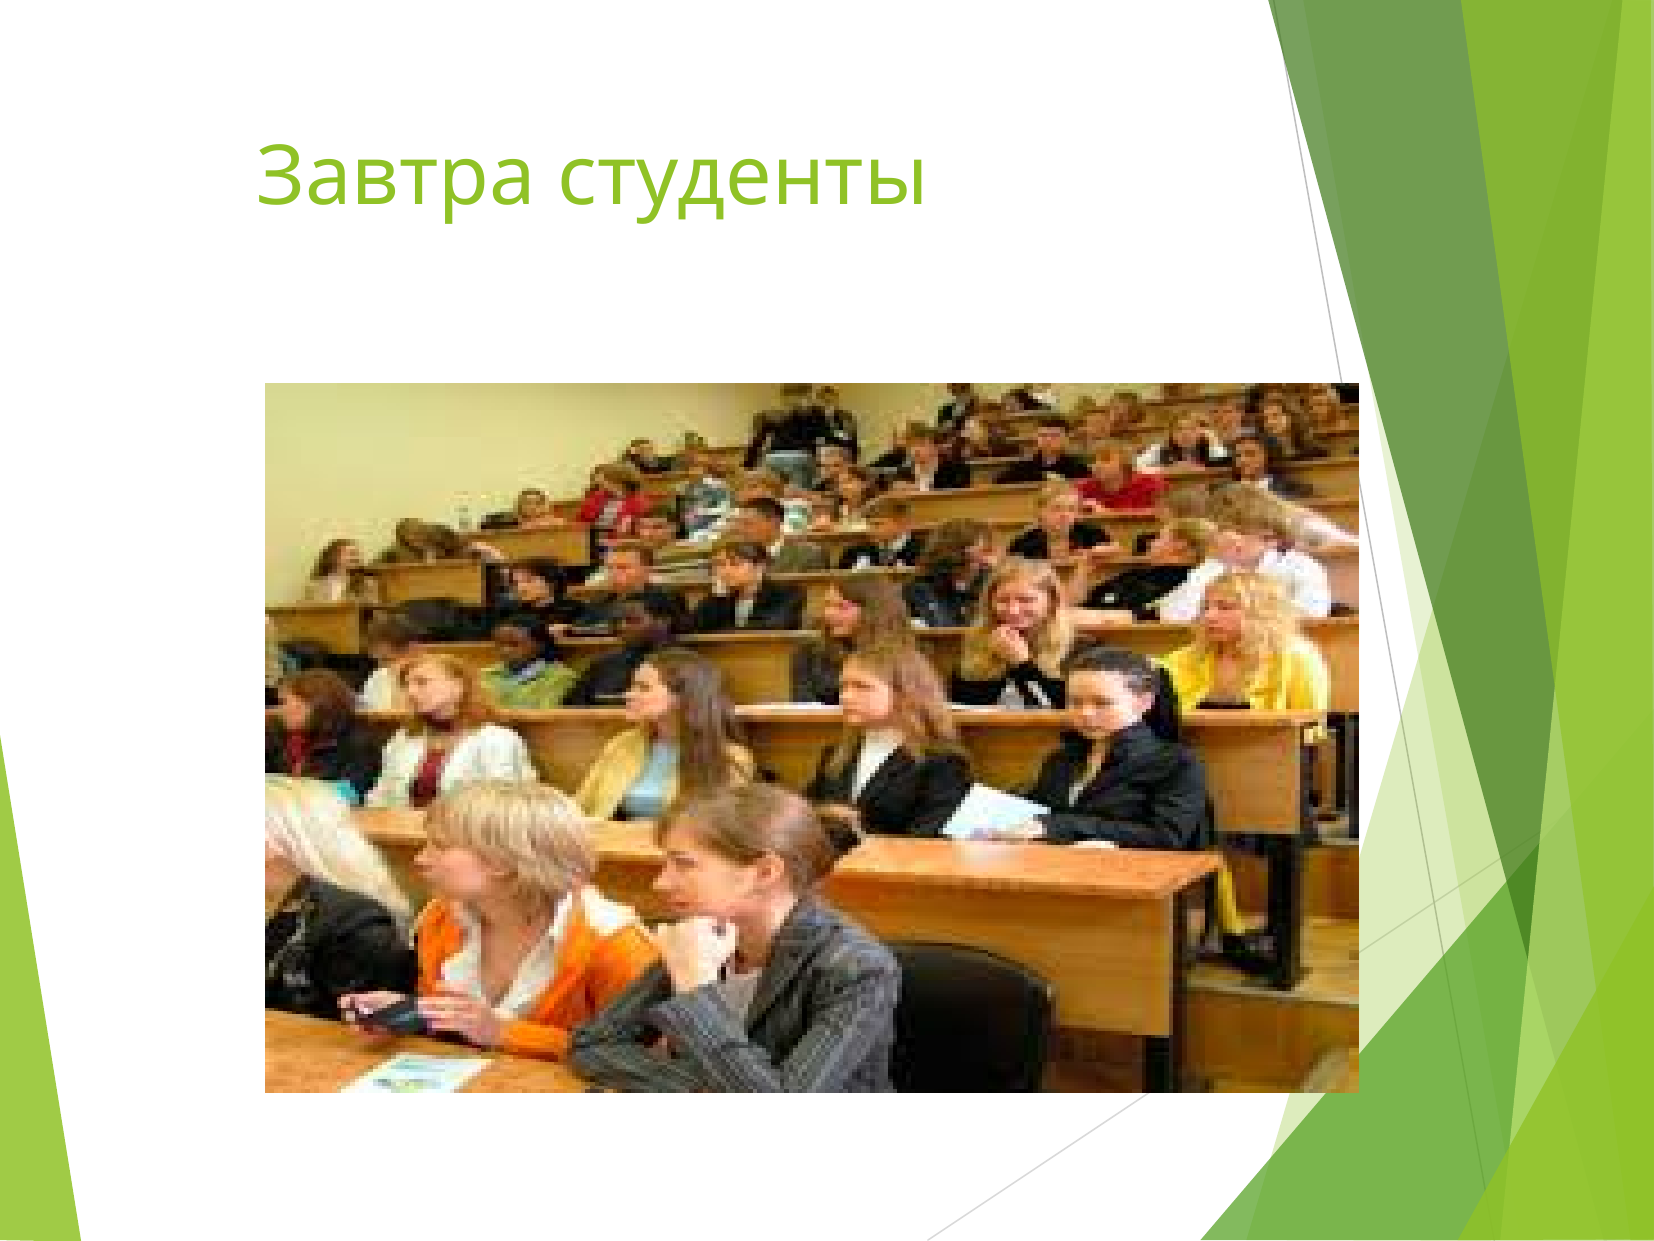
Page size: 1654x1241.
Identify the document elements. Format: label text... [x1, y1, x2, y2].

picture [265, 383, 1359, 1093]
title Завтра студенты [241, 114, 1654, 322]
